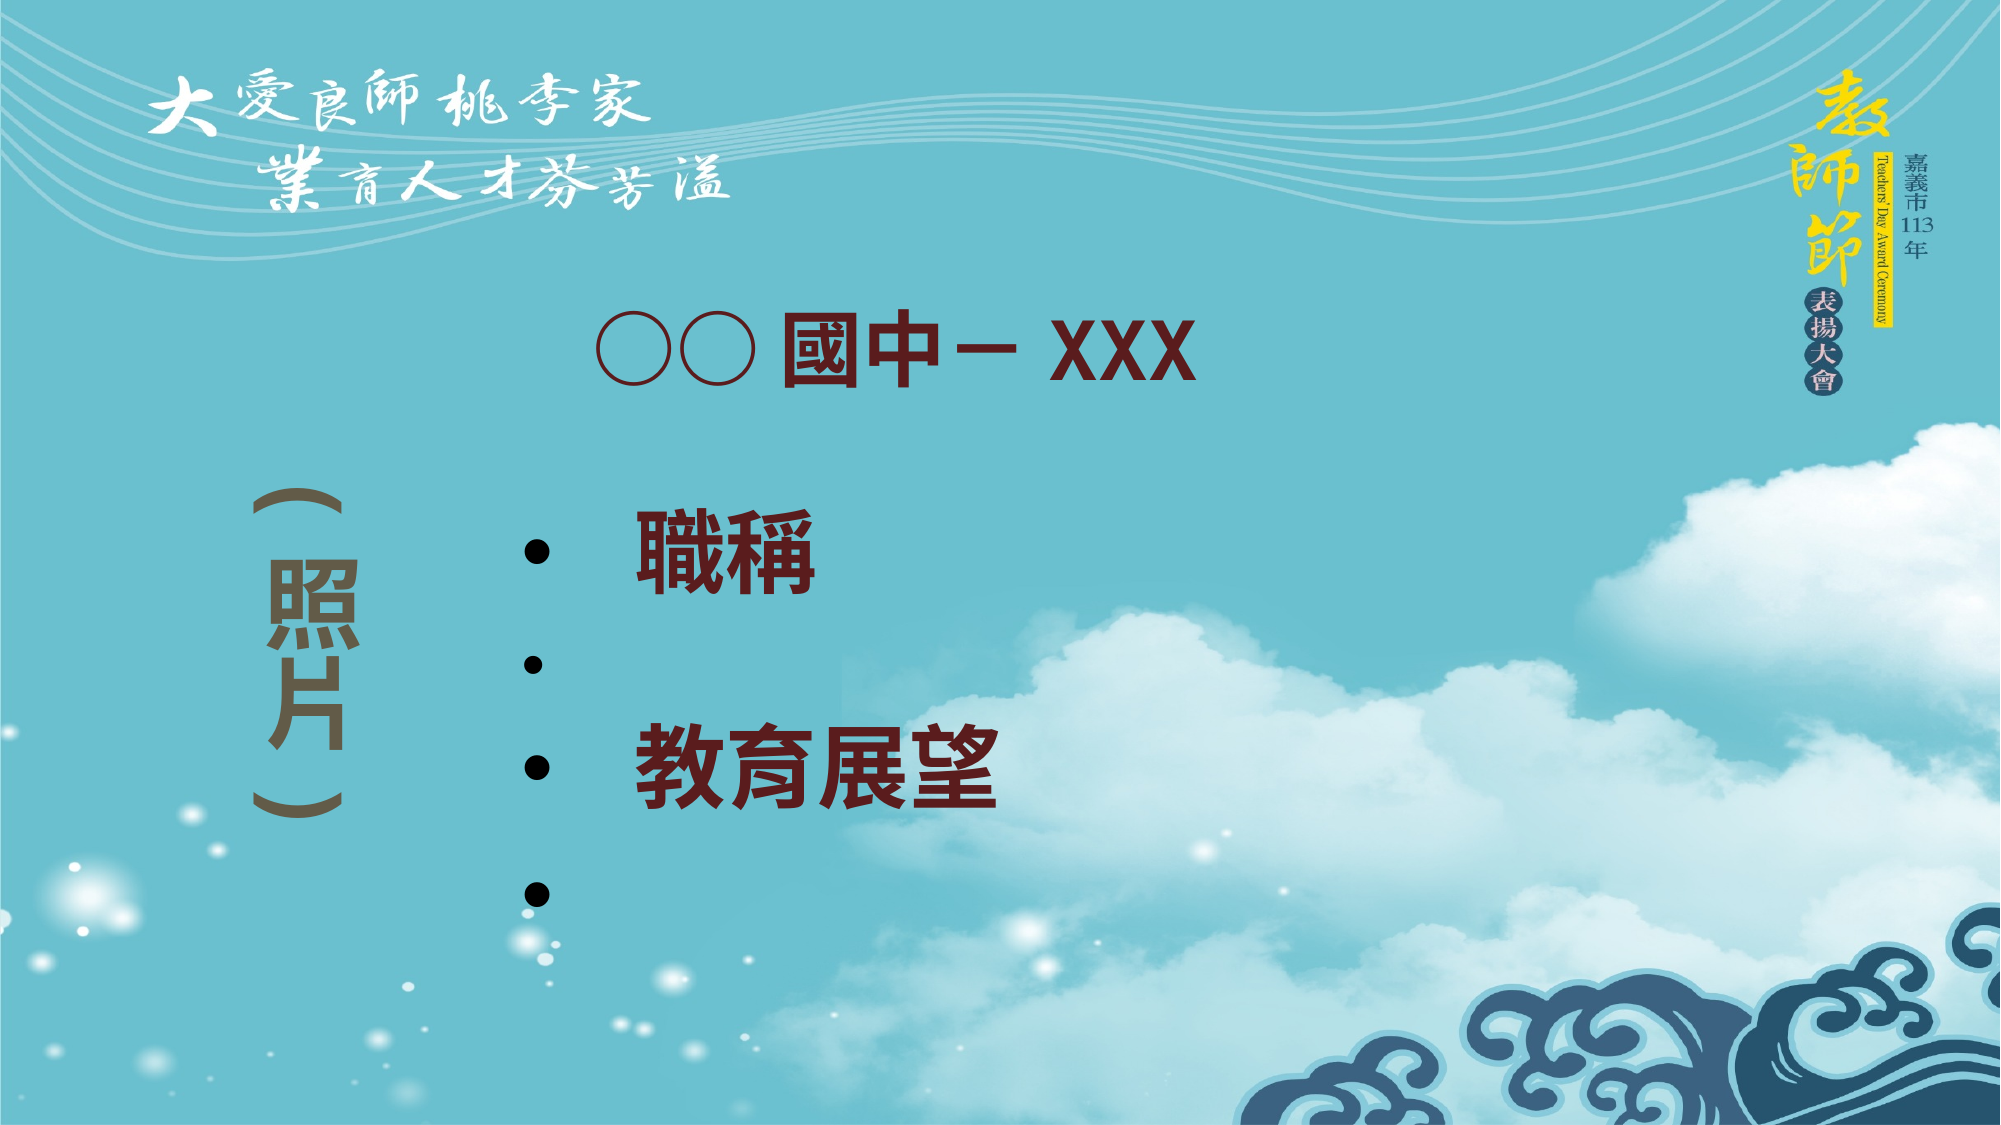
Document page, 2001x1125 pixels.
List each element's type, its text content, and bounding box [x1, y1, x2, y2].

text_box ○○國中－XXX [577, 255, 1423, 452]
picture [0, 0, 2000, 1125]
text_box 職稱 教育展望 [485, 499, 1515, 1029]
text_box (照片) [240, 415, 379, 892]
